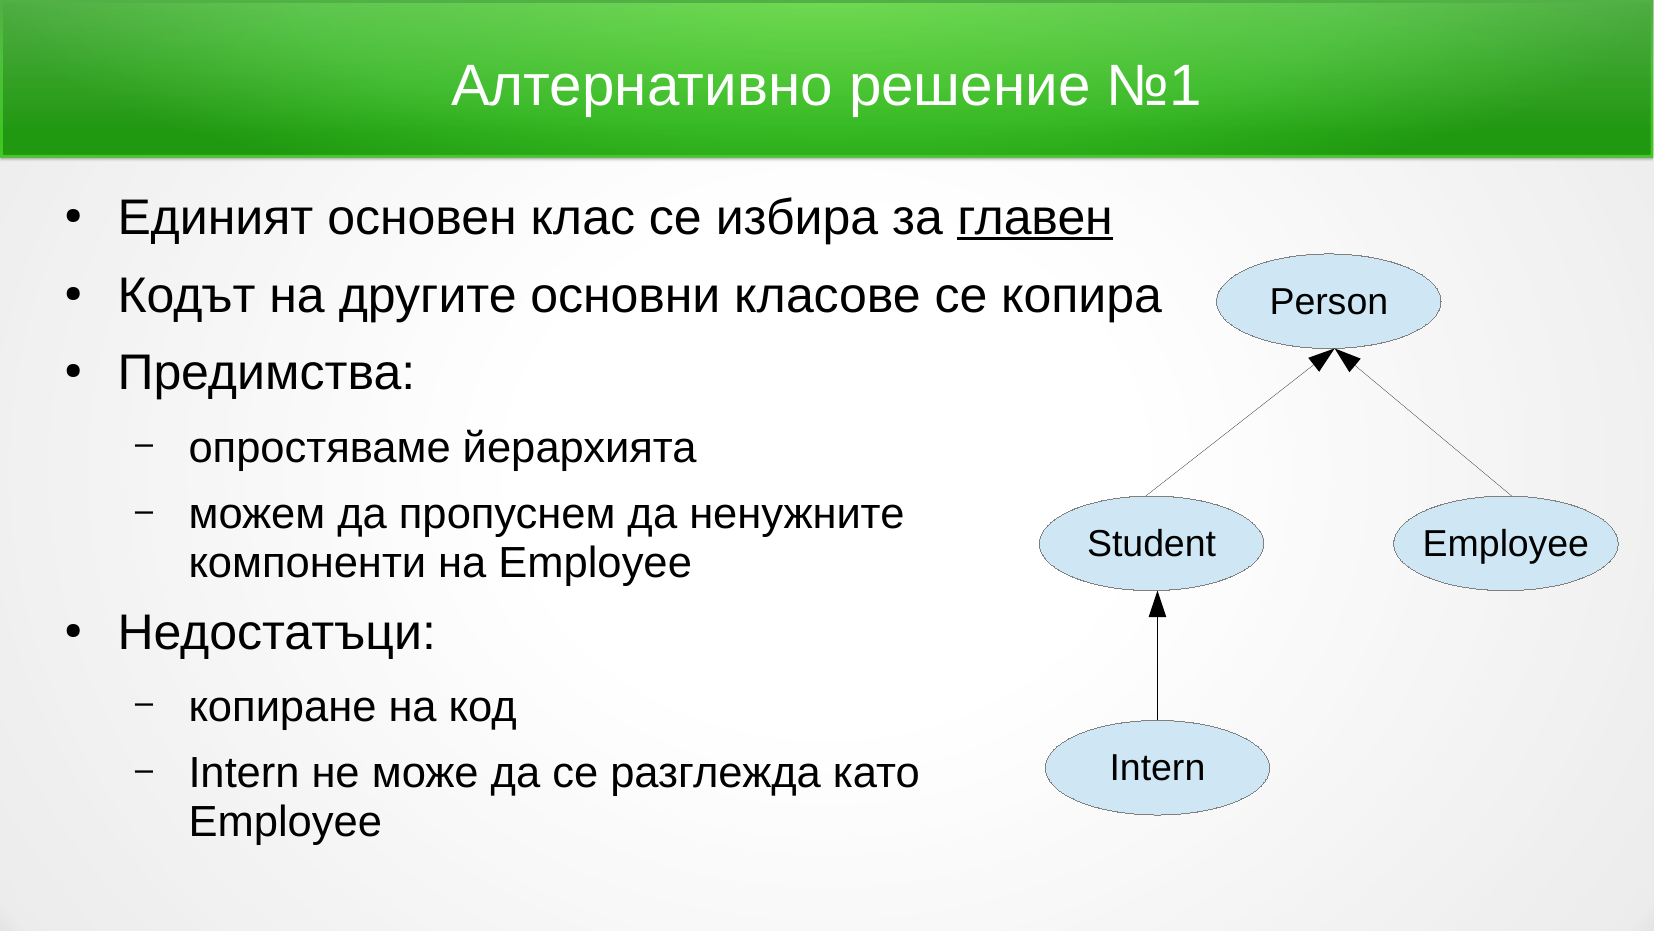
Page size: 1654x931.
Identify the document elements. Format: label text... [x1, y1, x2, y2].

text_box Person [1216, 253, 1442, 349]
title Алтернативно решение №1 [82, 36, 1571, 135]
text_box Student [1039, 496, 1264, 591]
text_box Employee [1393, 496, 1619, 591]
text_box Intern [1045, 720, 1270, 816]
list Eдиният основен клас се избира за главен Кодът на другите основни класове се копира Предимства: опростяваме йерархията можем да пропуснем да ненужните компоненти на Employee Недостатъци: копиране на код Intern не може да се разглежда като Employee [46, 188, 1609, 898]
